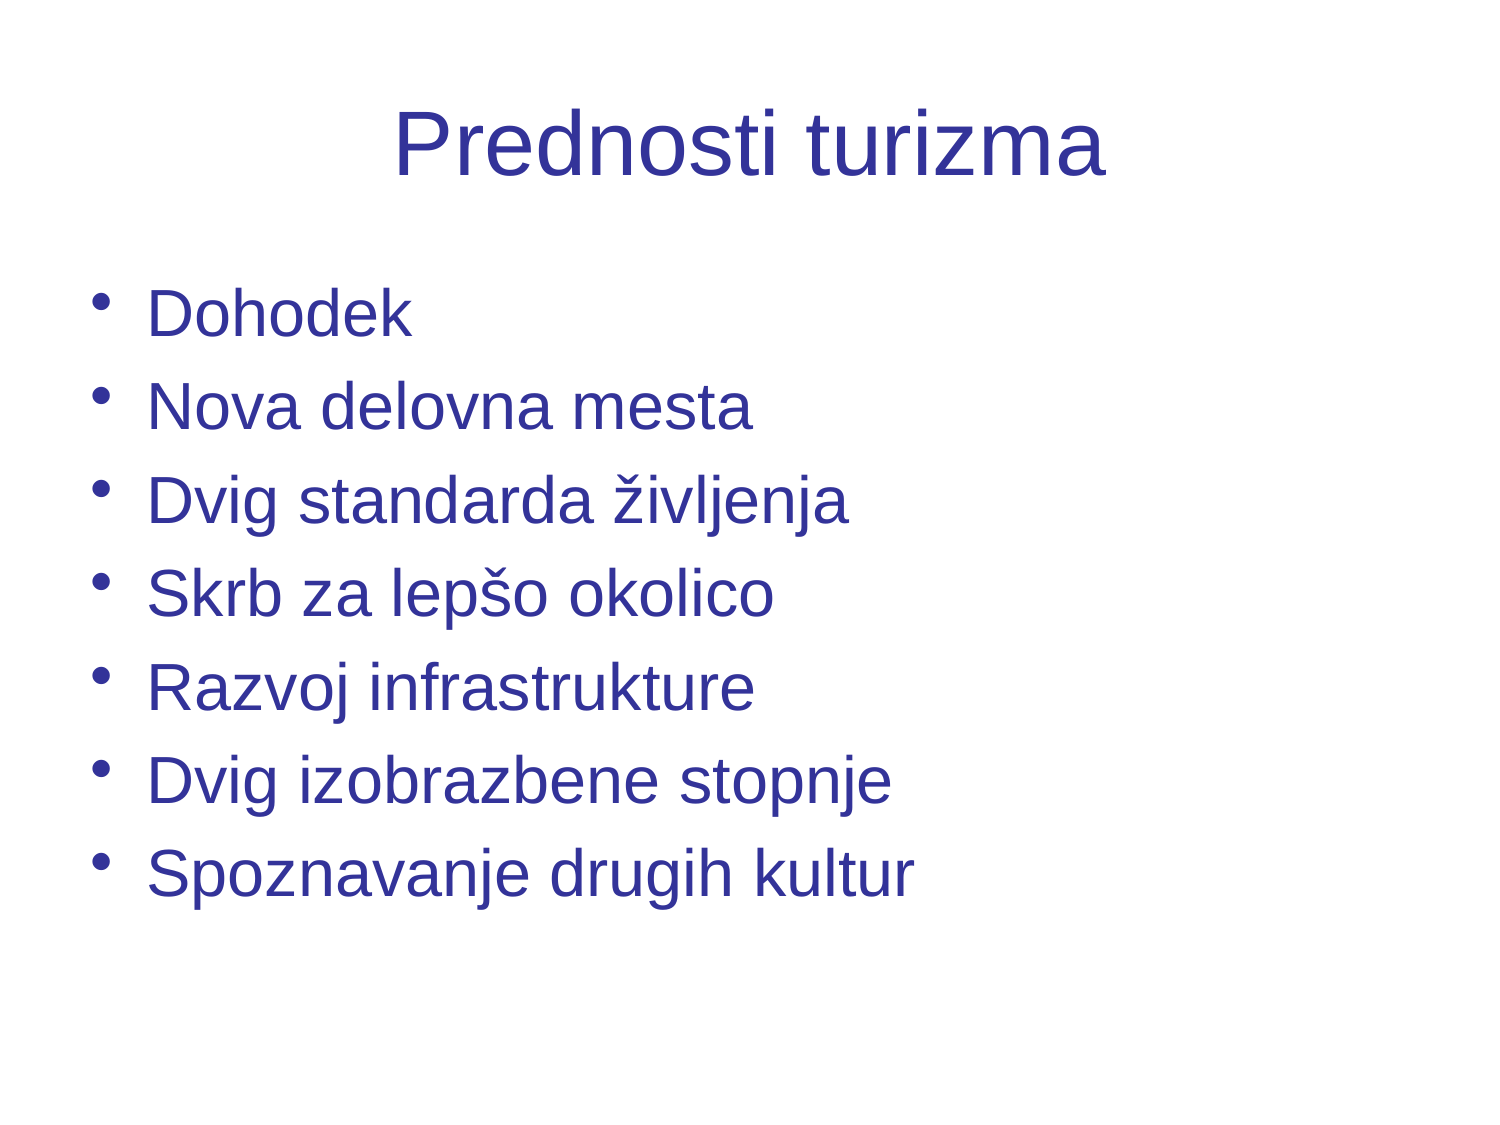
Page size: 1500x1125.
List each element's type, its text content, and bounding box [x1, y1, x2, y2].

list Dohodek Nova delovna mesta Dvig standarda življenja Skrb za lepšo okolico Razvoj infrastrukture Dvig izobrazbene stopnje Spoznavanje drugih kultur [75, 262, 1425, 1005]
title Prednosti turizma [75, 45, 1425, 233]
